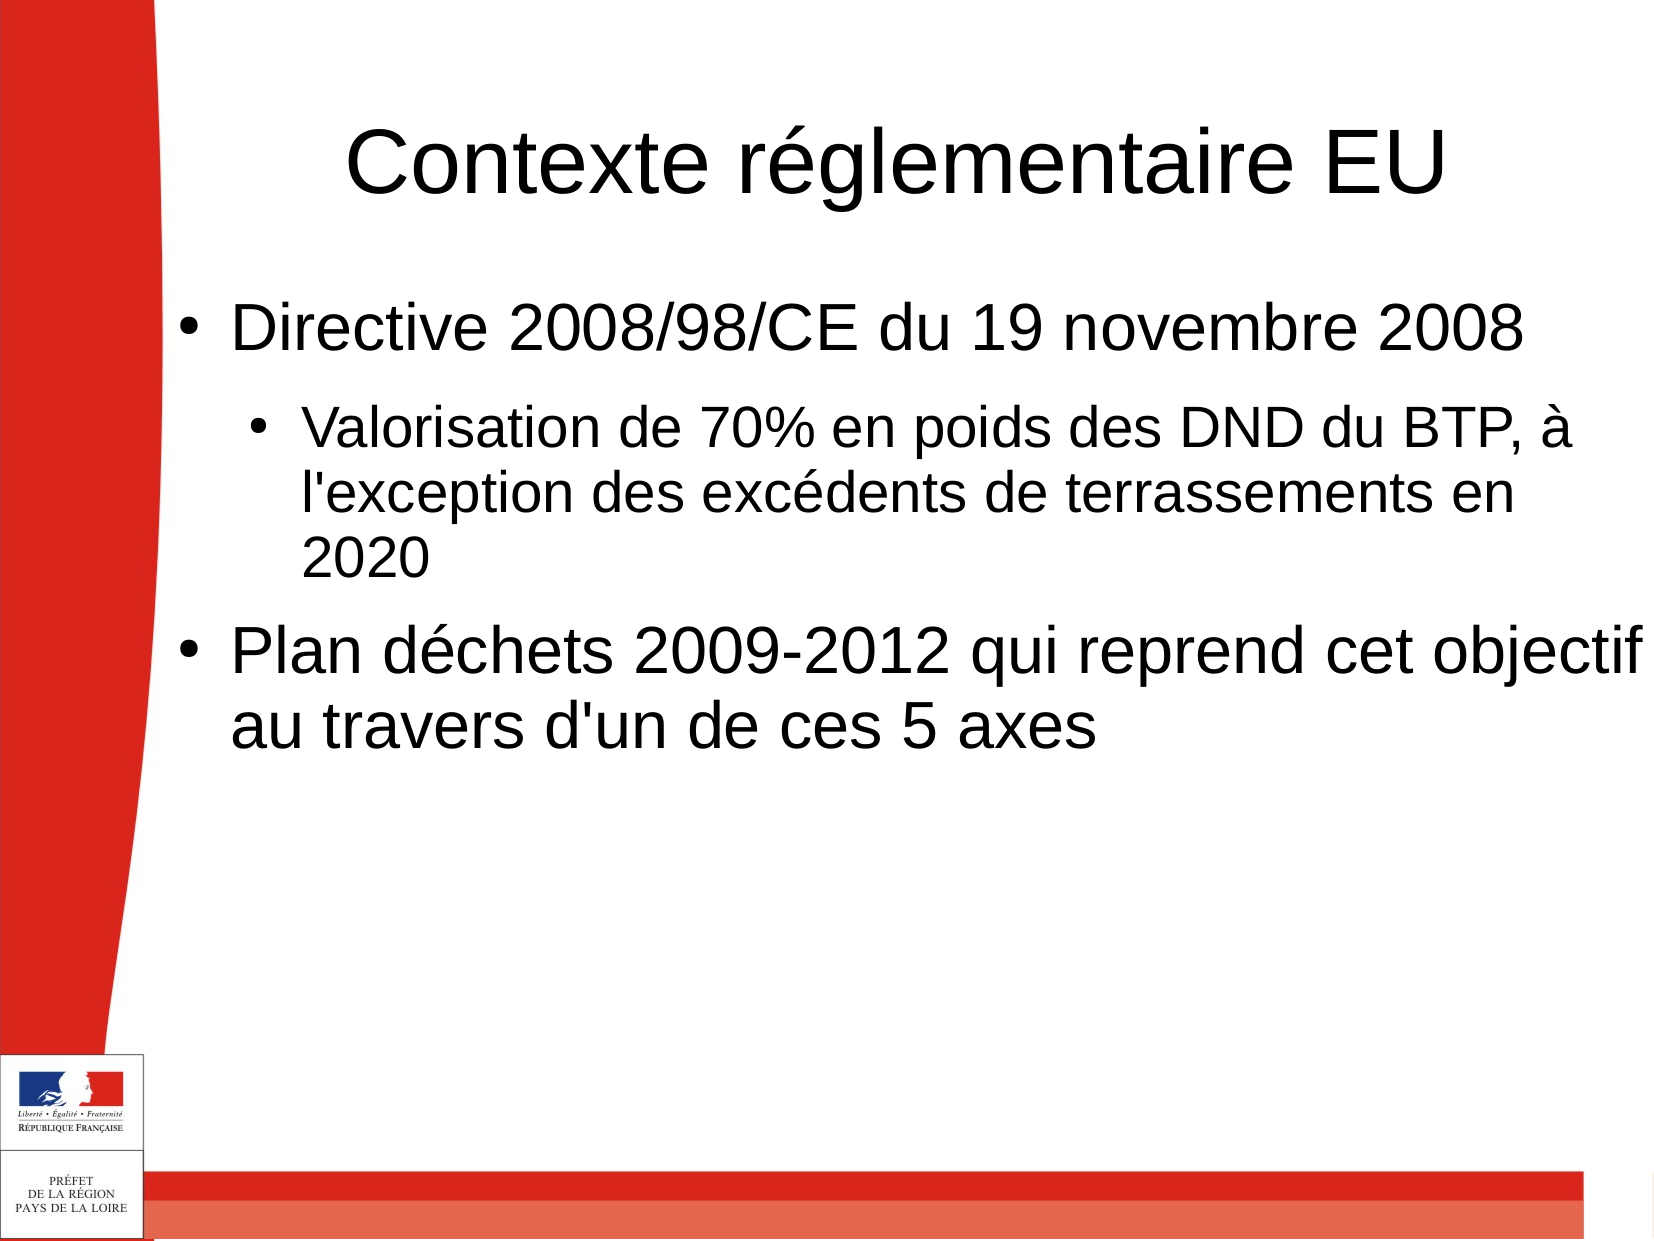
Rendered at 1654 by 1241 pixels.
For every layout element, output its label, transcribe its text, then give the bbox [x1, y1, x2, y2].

title Contexte réglementaire EU [153, 58, 1642, 266]
list Directive 2008/98/CE du 19 novembre 2008 Valorisation de 70% en poids des DND du BTP, à l'exception des excédents de terrassements en 2020 Plan déchets 2009-2012 qui reprend cet objectif au travers d'un de ces 5 axes [159, 290, 1648, 1094]
picture [0, 0, 1654, 1241]
